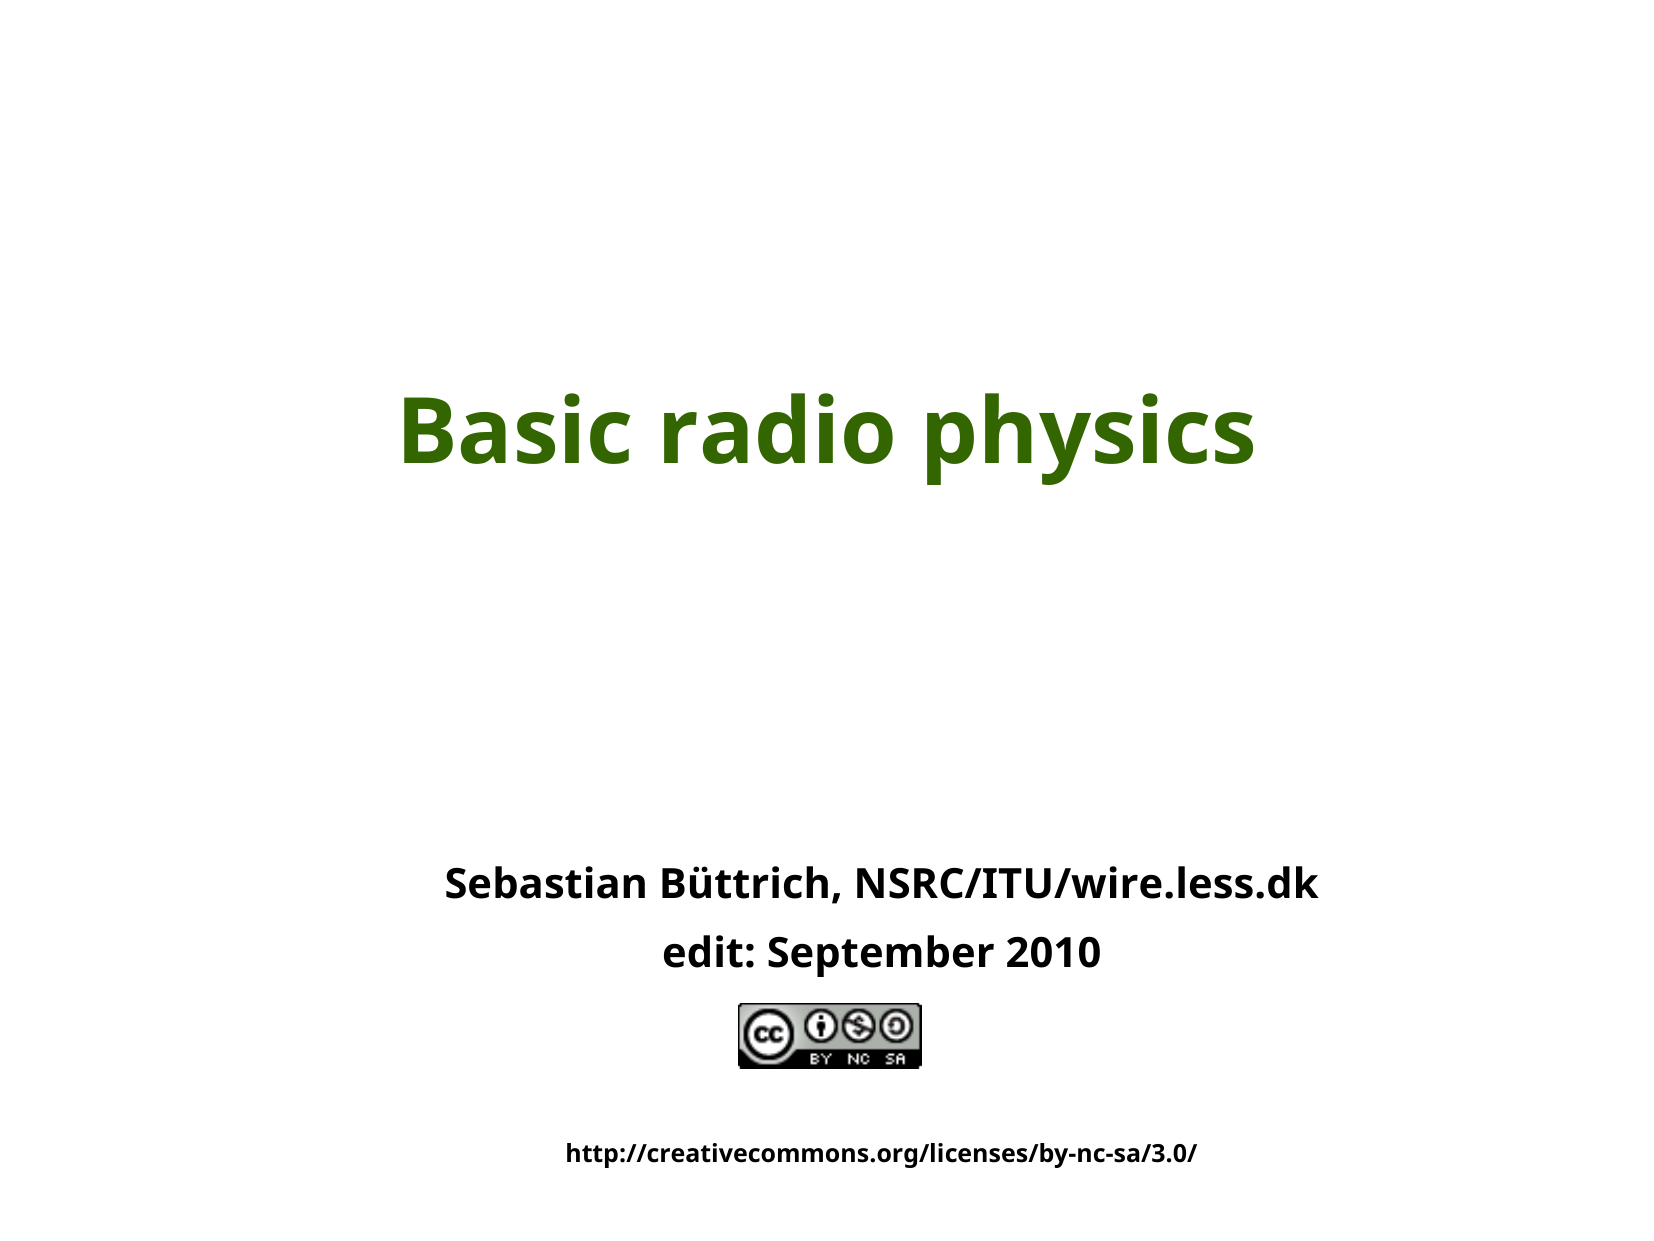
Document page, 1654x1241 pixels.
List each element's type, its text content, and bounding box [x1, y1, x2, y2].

picture [738, 1003, 922, 1069]
title Basic radio physics [124, 325, 1530, 533]
subtitle Sebastian Büttrich, NSRC/ITU/wire.less.dk edit: September 2010 http://creativecommons.org/licenses/by-nc-sa/3.0/ [265, 848, 1424, 1165]
